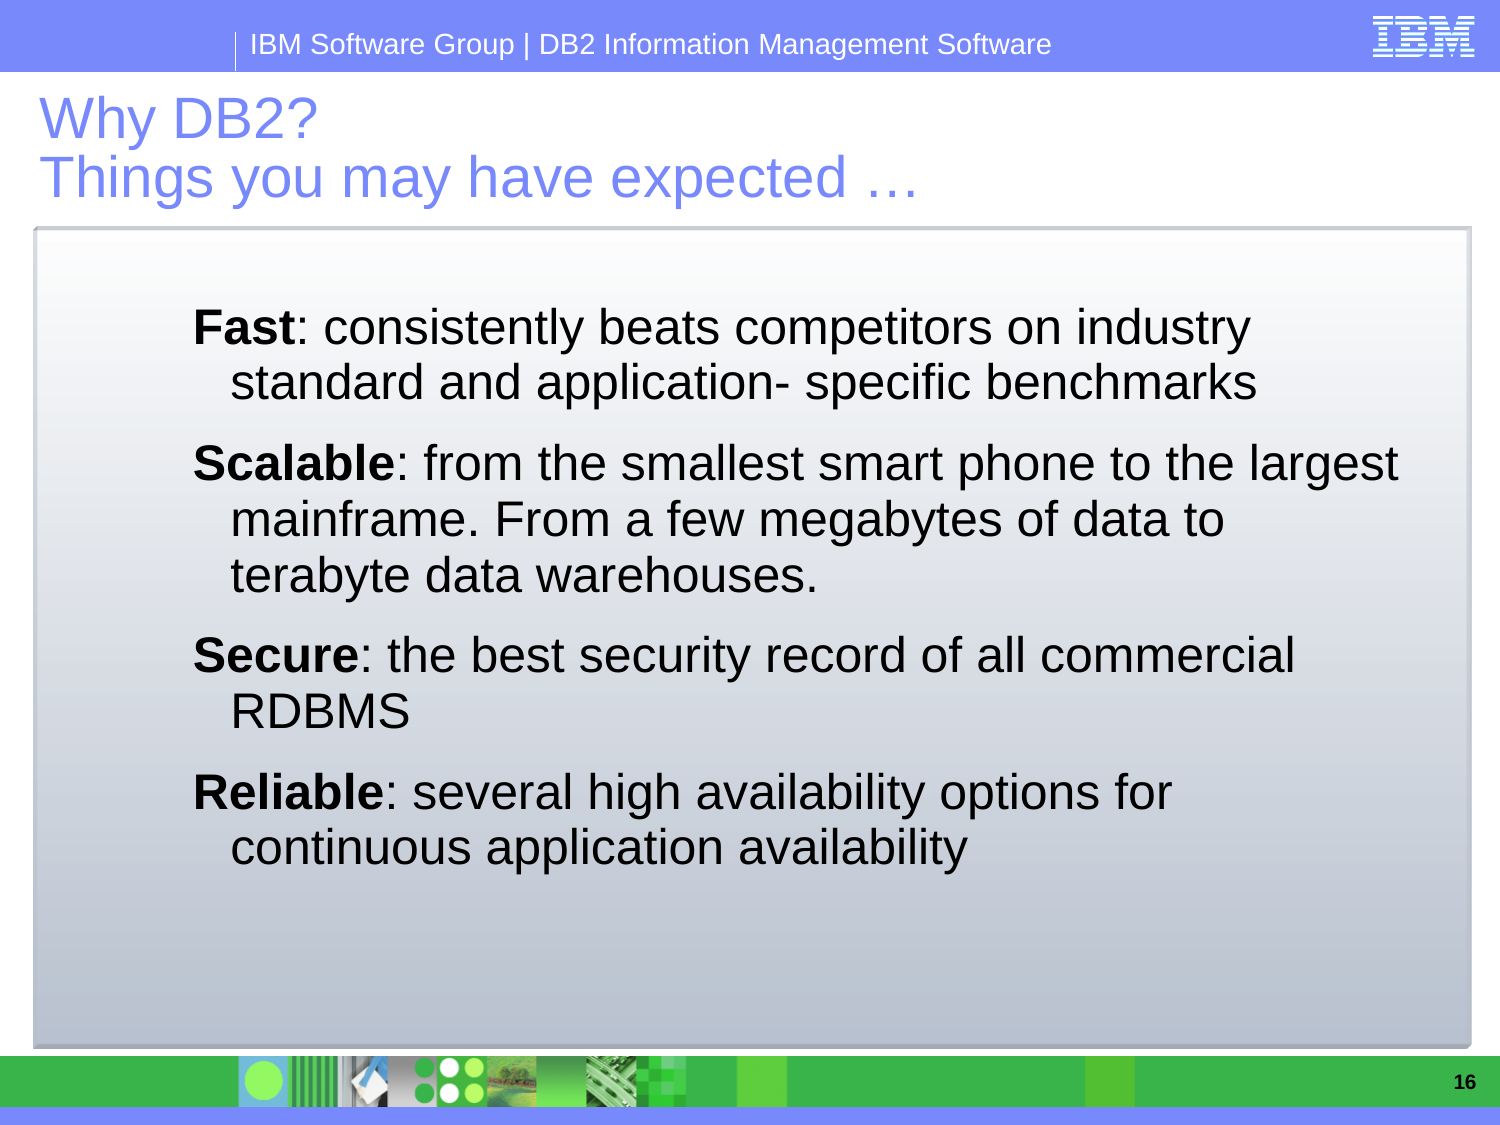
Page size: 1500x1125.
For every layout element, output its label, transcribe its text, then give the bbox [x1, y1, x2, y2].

title Why DB2? Things you may have expected … [25, 79, 1415, 221]
picture [0, 1056, 1500, 1107]
list Fast: consistently beats competitors on industry standard and application- specific benchmarks Scalable: from the smallest smart phone to the largest mainframe. From a few megabytes of data to terabyte data warehouses. Secure: the best security record of all commercial RDBMS Reliable: several high availability options for continuous application availability [178, 291, 1417, 1040]
